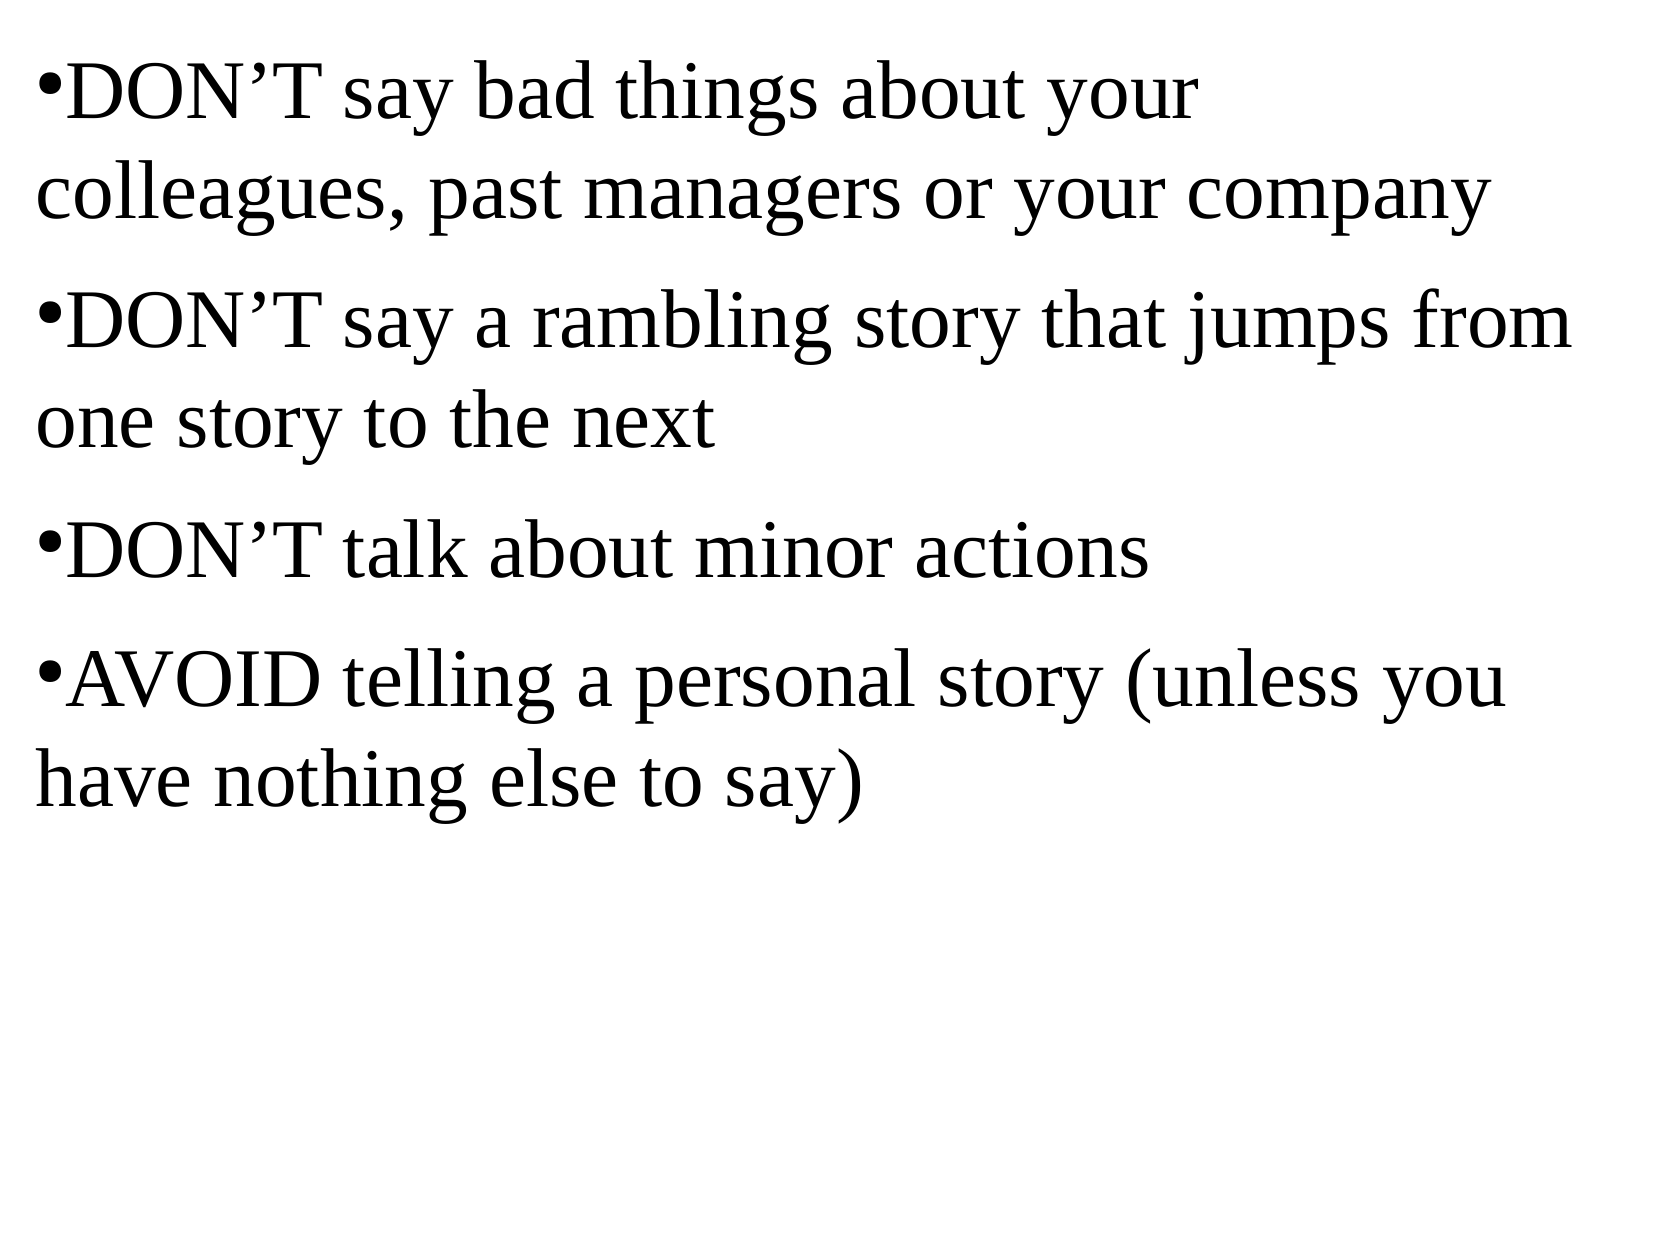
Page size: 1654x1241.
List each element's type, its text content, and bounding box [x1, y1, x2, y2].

list DON’T say bad things about your colleagues, past managers or your company DON’T say a rambling story that jumps from one story to the next DON’T talk about minor actions AVOID telling a personal story (unless you have nothing else to say) [35, 35, 1583, 1170]
